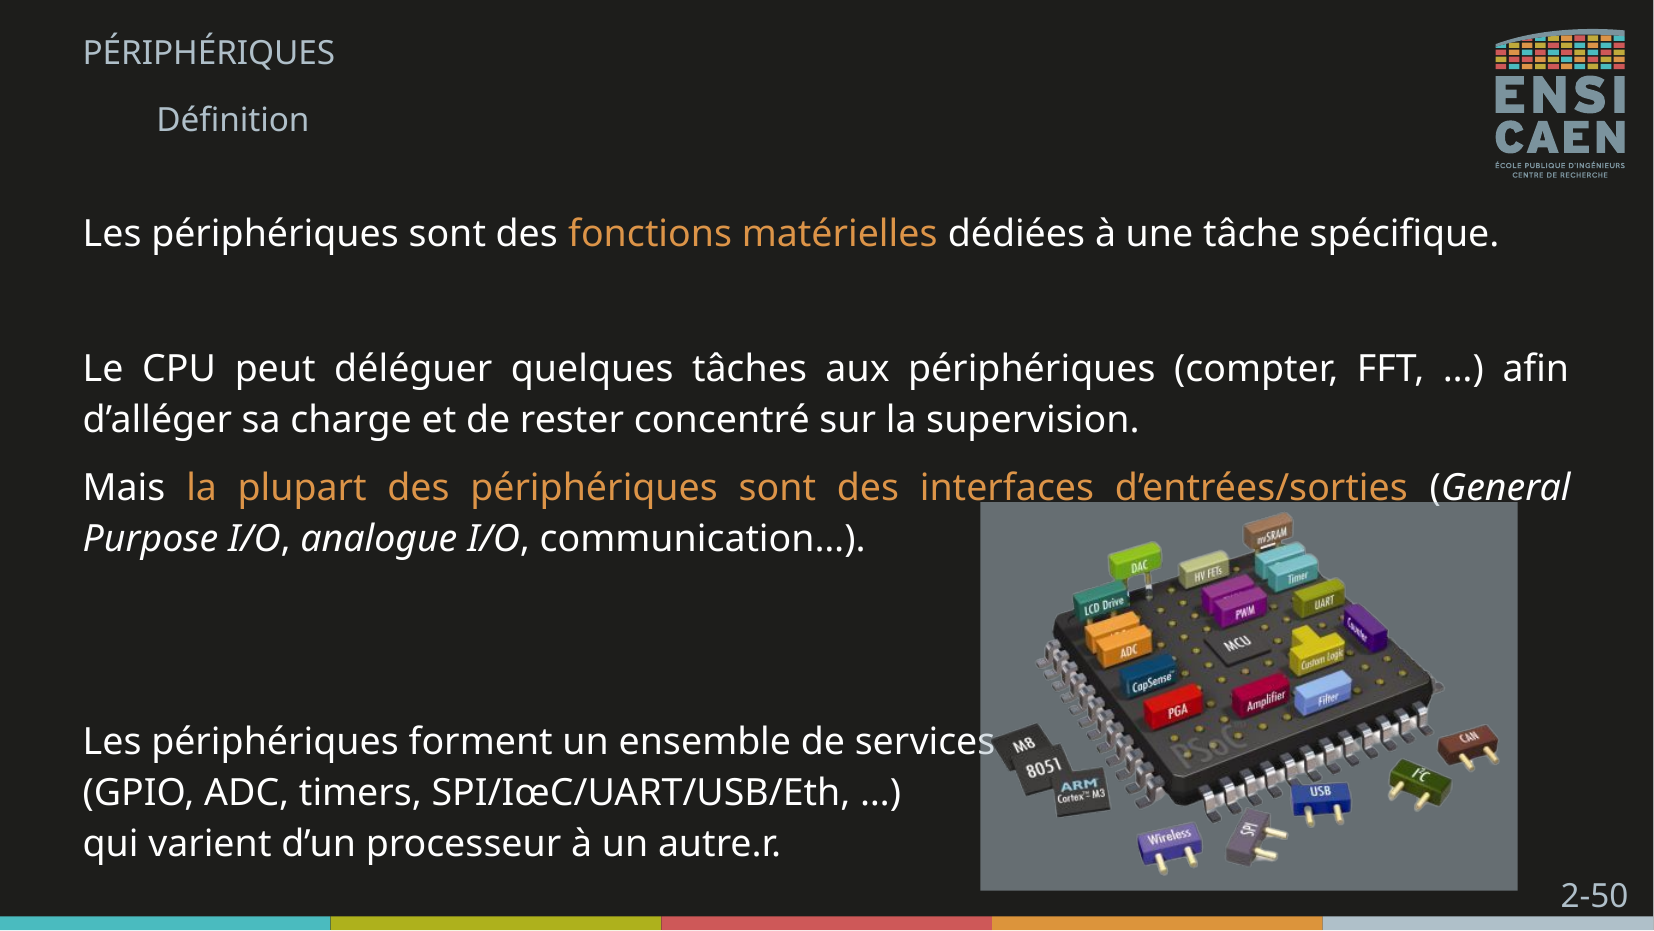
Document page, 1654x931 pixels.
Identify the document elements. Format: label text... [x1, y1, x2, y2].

picture [980, 501, 1518, 891]
title PÉRIPHÉRIQUES Définition [82, 0, 1467, 148]
list Les périphériques sont des fonctions matérielles dédiées à une tâche spécifique. Le CPU peut déléguer quelques tâches aux périphériques (compter, FFT, …) afin d’alléger sa charge et de rester concentré sur la supervision. Mais la plupart des périphériques sont des interfaces d’entrées/sorties (General Purpose I/O, analogue I/O, communication…). Les périphériques forment un ensemble de services (GPIO, ADC, timers, SPI/IœC/UART/USB/Eth, …) qui varient d’un processeur à un autre.r. [82, 206, 1571, 916]
